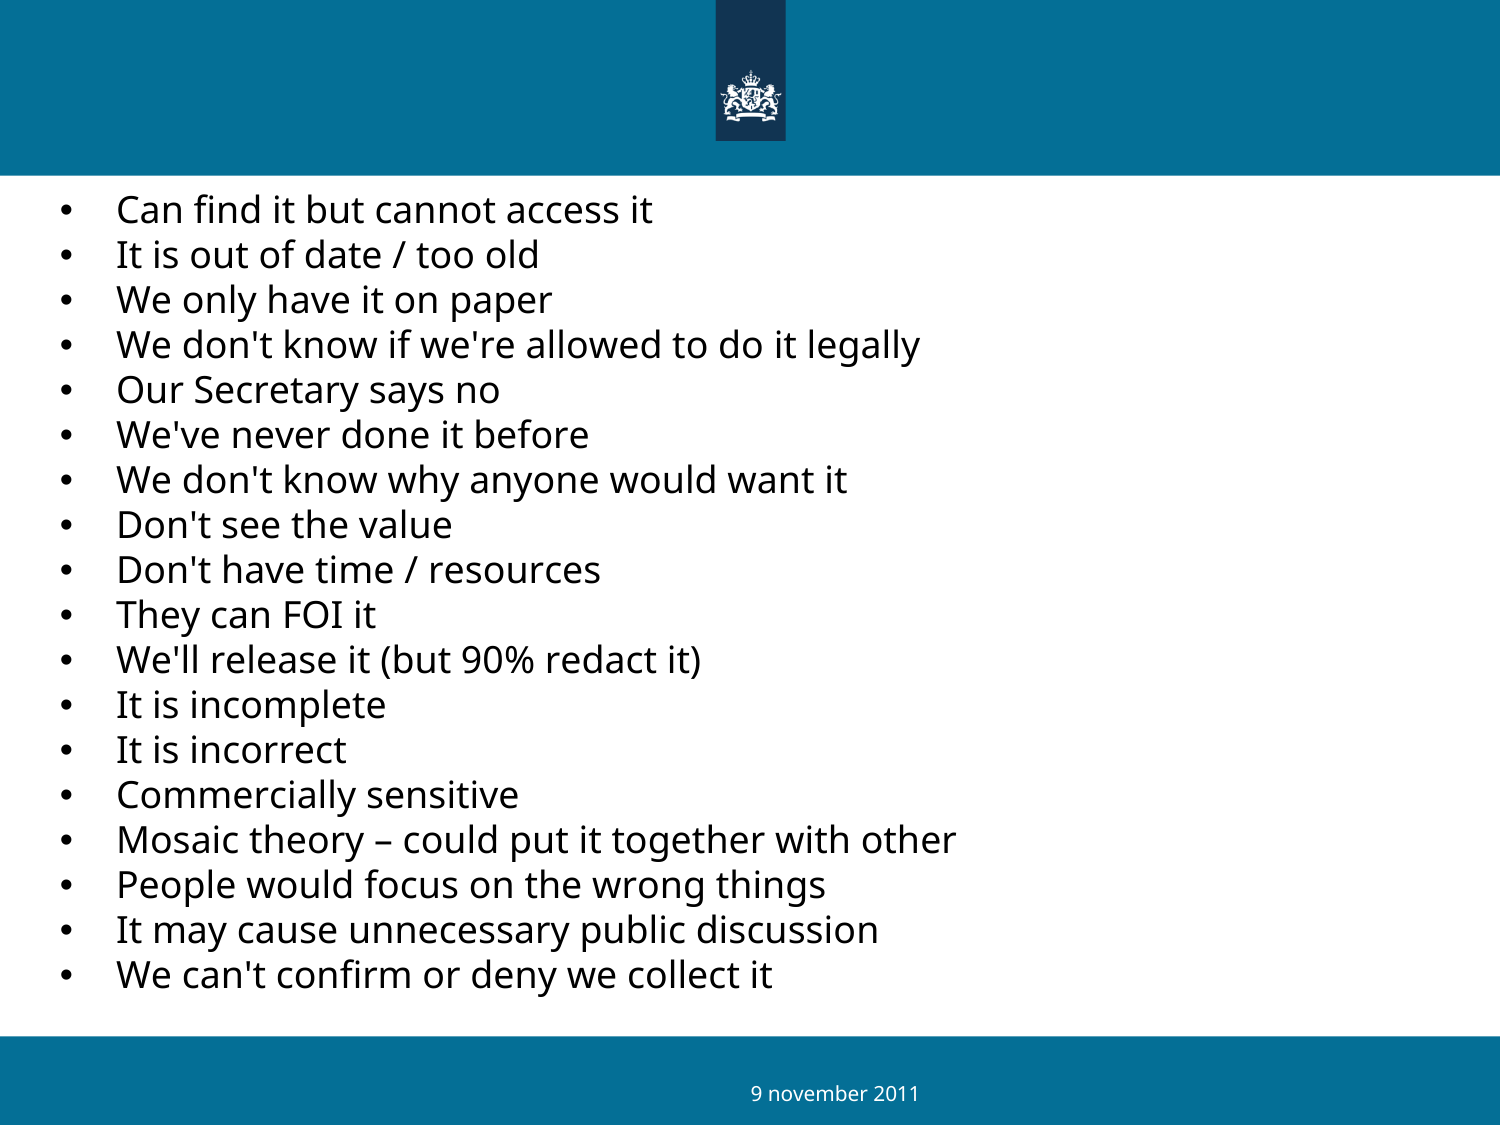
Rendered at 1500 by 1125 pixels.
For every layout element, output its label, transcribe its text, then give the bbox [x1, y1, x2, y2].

text_box Can find it but cannot access it It is out of date / too old We only have it on paper We don't know if we're allowed to do it legally Our Secretary says no We've never done it before We don't know why anyone would want it Don't see the value Don't have time / resources They can FOI it We'll release it (but 90% redact it) It is incomplete It is incorrect Commercially sensitive Mosaic theory – could put it together with other People would focus on the wrong things It may cause unnecessary public discussion We can't confirm or deny we collect it [45, 178, 1451, 1005]
picture [717, 0, 785, 140]
text_box 9 november 2011 [735, 1072, 1418, 1125]
